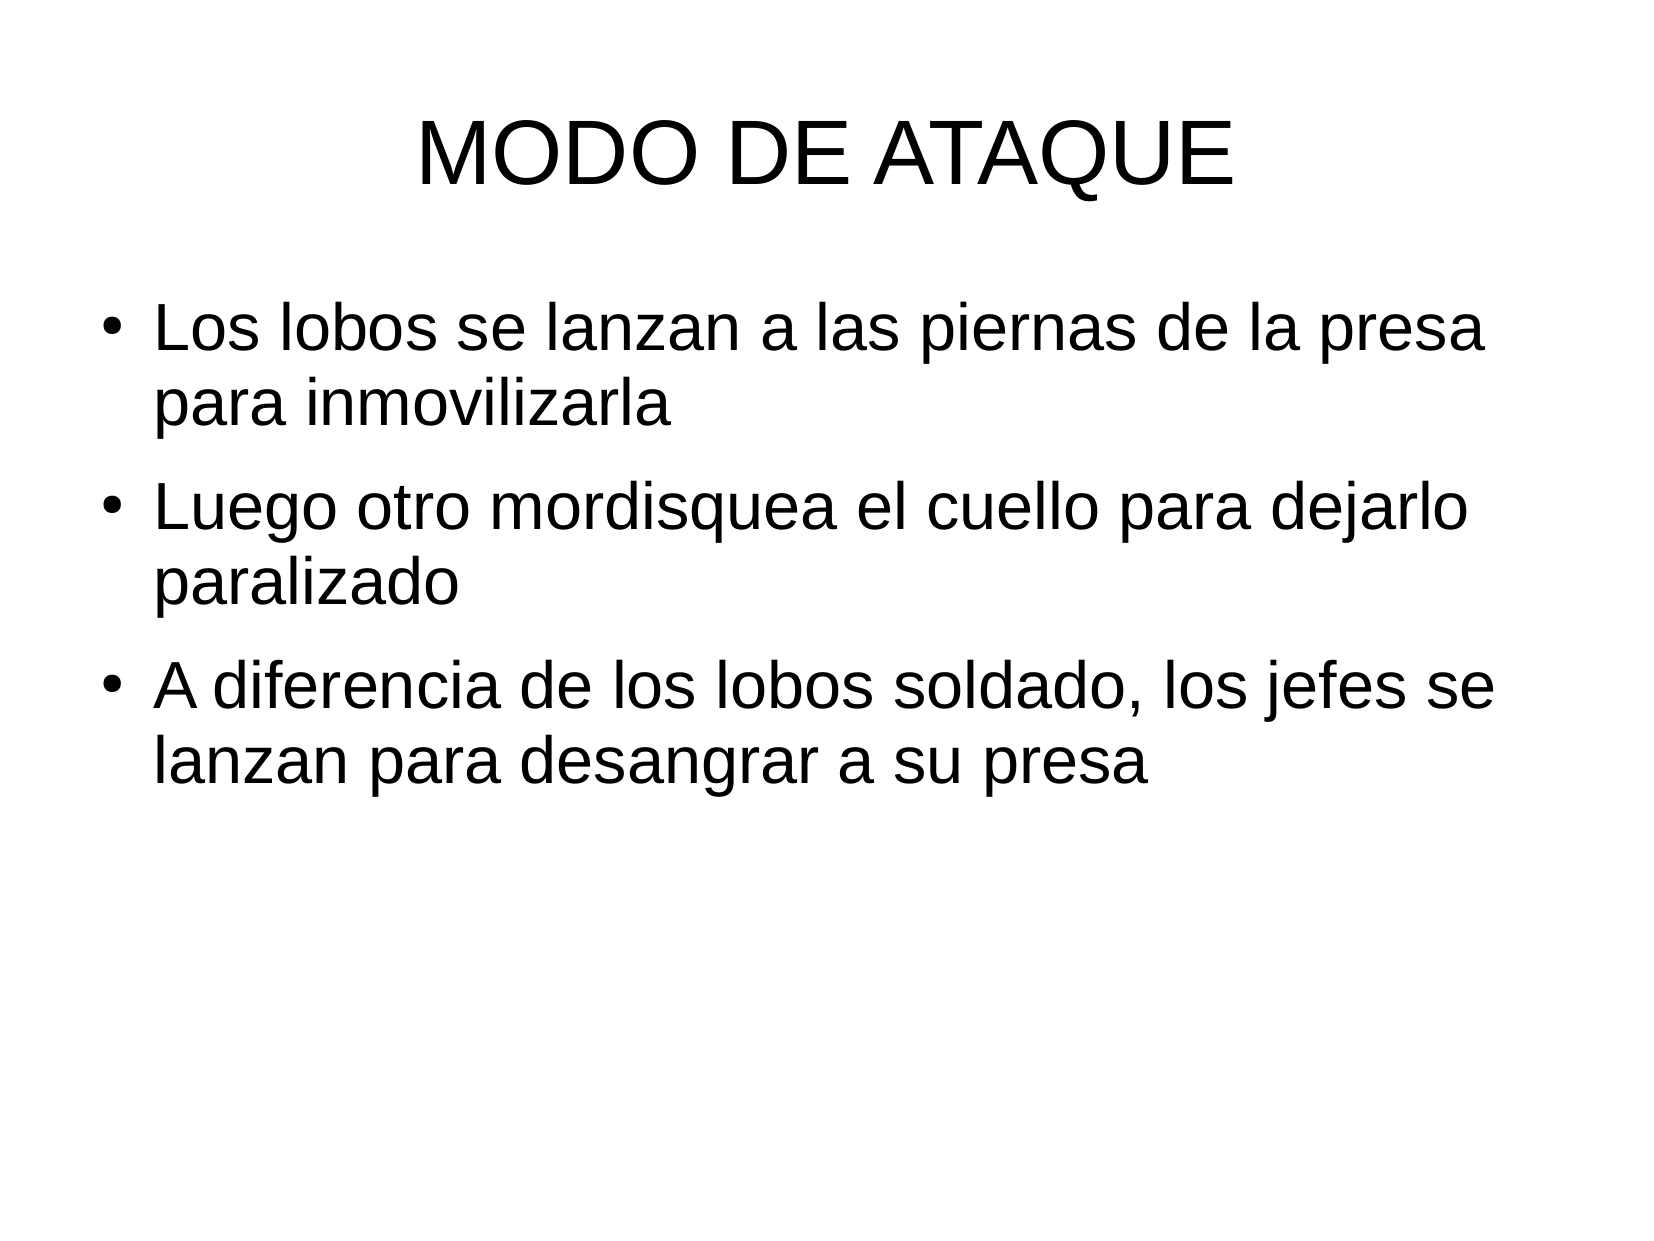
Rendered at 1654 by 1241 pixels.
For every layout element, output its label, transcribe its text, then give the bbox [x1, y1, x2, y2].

title MODO DE ATAQUE [82, 49, 1571, 257]
list Los lobos se lanzan a las piernas de la presa para inmovilizarla Luego otro mordisquea el cuello para dejarlo paralizado A diferencia de los lobos soldado, los jefes se lanzan para desangrar a su presa [82, 290, 1571, 1109]
